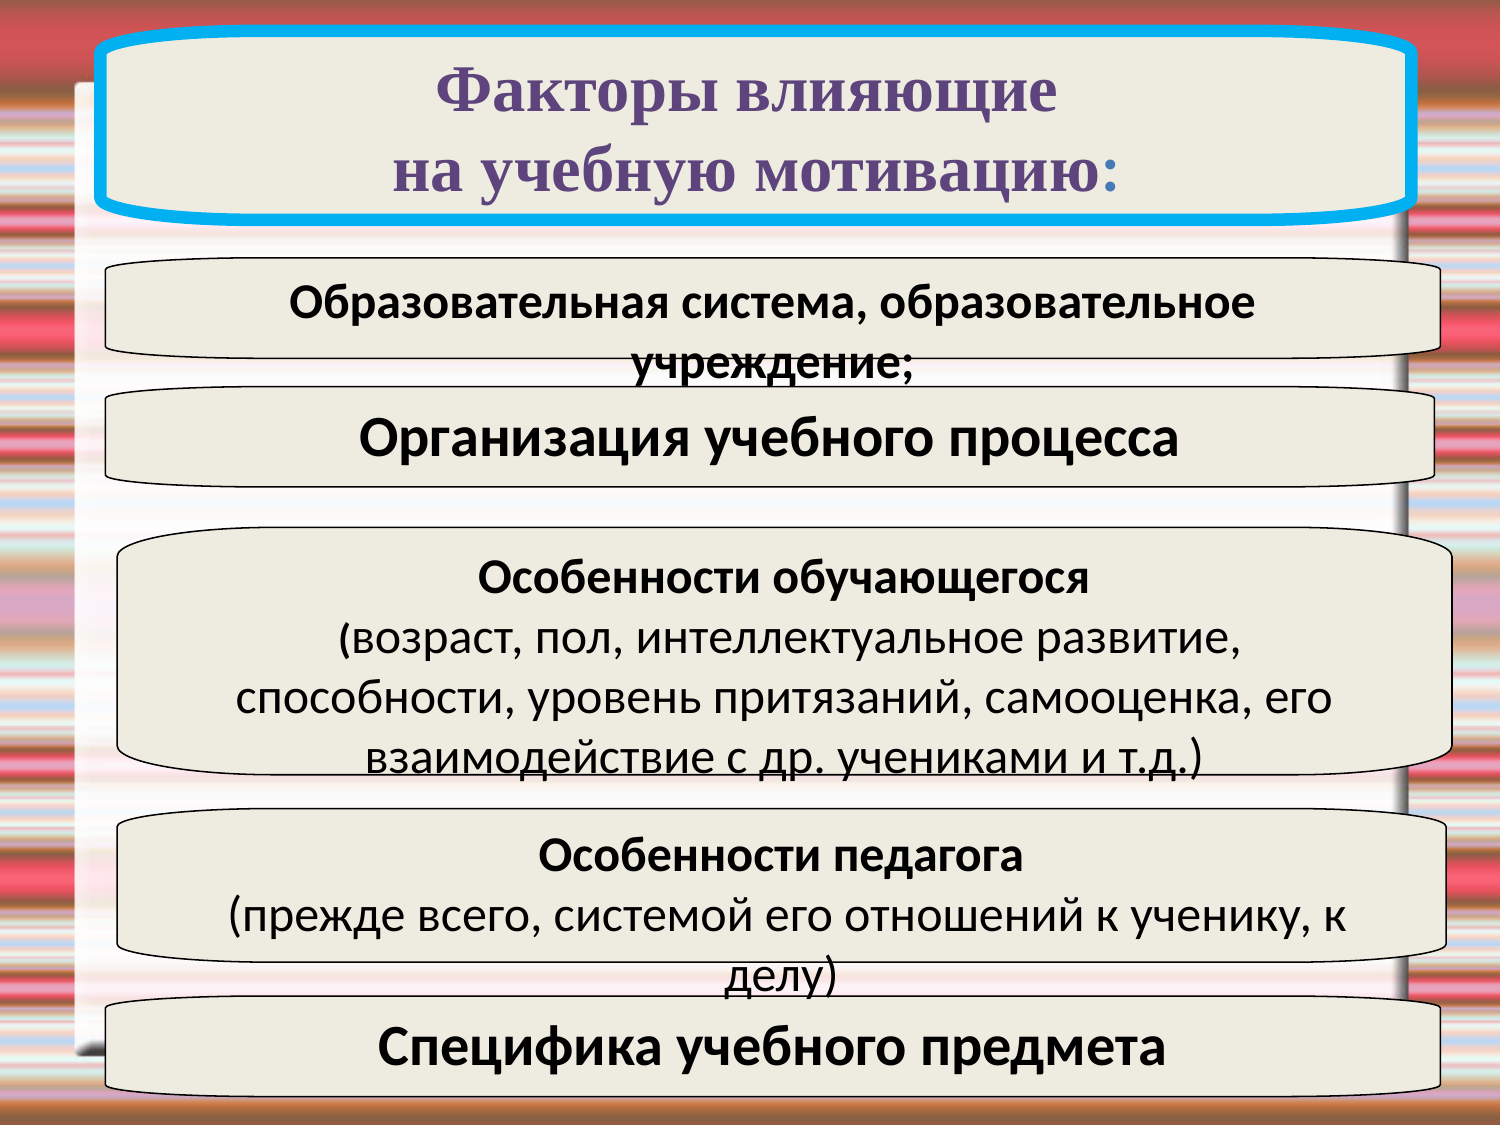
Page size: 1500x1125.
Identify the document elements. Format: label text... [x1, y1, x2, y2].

picture [0, 0, 1500, 1125]
text_box Особенности обучающегося (возраст, пол, интеллектуальное развитие, способности, уровень притязаний, самооценка, его взаимодействие с др. учениками и т.д.) [117, 527, 1452, 775]
text_box Особенности педагога (прежде всего, системой его отношений к ученику, к делу) [117, 808, 1447, 963]
text_box Организация учебного процесса [105, 386, 1435, 487]
text_box Образовательная система, образовательное учреждение; [105, 257, 1441, 359]
text_box Специфика учебного предмета [105, 996, 1441, 1097]
text_box Факторы влияющие на учебную мотивацию: [100, 30, 1412, 220]
